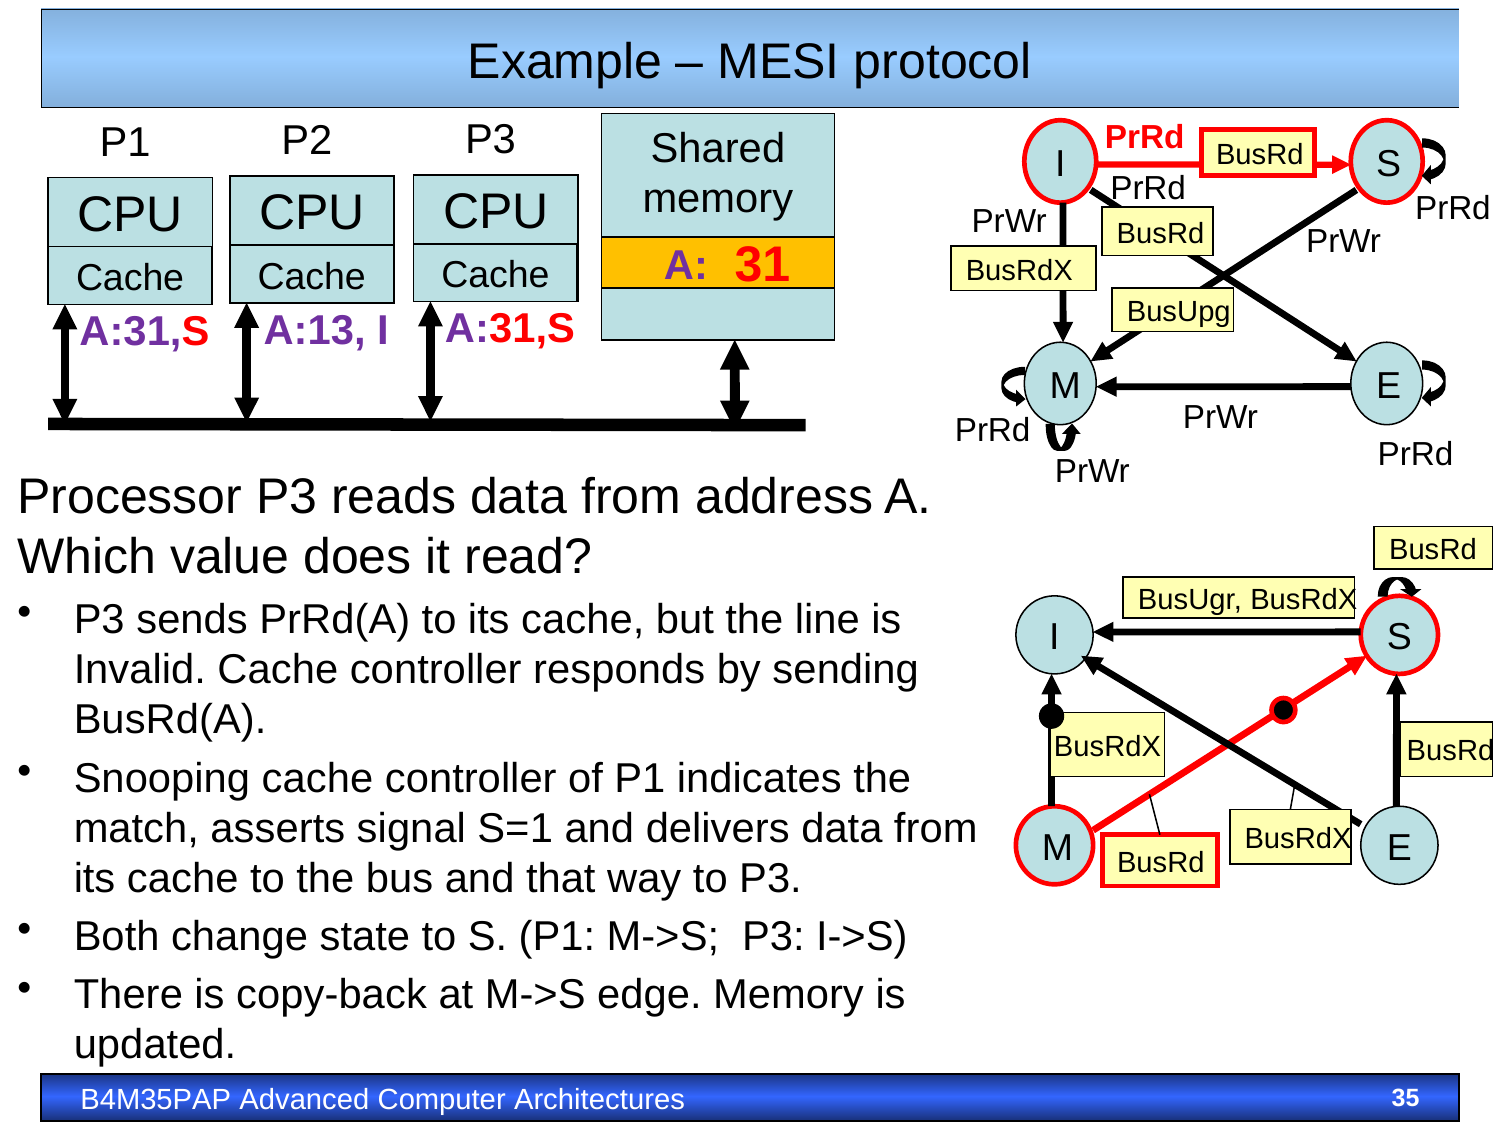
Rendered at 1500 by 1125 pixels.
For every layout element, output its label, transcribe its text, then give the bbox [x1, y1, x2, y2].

text_box [1422, 361, 1445, 405]
text_box S [1360, 595, 1439, 674]
text_box E [1350, 342, 1423, 424]
text_box P2 [265, 108, 349, 171]
text_box I [1024, 120, 1058, 191]
text_box [1378, 577, 1420, 596]
text_box PrRd [1400, 178, 1500, 234]
text_box [1422, 139, 1445, 178]
text_box BusRd [1101, 214, 1213, 256]
text_box M [1015, 806, 1094, 885]
text_box PrWr [1151, 387, 1290, 488]
text_box S [1350, 120, 1423, 203]
text_box [1002, 367, 1025, 400]
text_box BusRdX [950, 246, 1097, 291]
text_box [805, 237, 835, 289]
text_box Cache [413, 243, 578, 302]
text_box P1 [83, 108, 167, 172]
text_box PrWr [1291, 211, 1423, 312]
text_box PrRd [933, 400, 1046, 456]
text_box 31 [705, 223, 805, 299]
text_box CPU [229, 176, 395, 295]
text_box Shared memory [601, 113, 835, 237]
text_box A:31,S [430, 293, 590, 359]
text_box [1039, 704, 1064, 729]
text_box A: [638, 230, 724, 296]
text_box P3 [449, 108, 532, 170]
text_box Cache [48, 246, 212, 305]
text_box CPU [413, 174, 578, 243]
text_box E [1360, 806, 1439, 885]
title Example – MESI protocol [41, 8, 1459, 108]
text_box BusRd [1373, 526, 1493, 570]
text_box [1046, 424, 1079, 451]
text_box Processor P3 reads data from address A. Which value does it read? P3 sends PrRd(A) to its cache, but the line is Invalid. Cache controller responds by sending BusRd(A). Snooping cache controller of P1 indicates the match, asserts signal S=1 and delivers data from its cache to the bus and that way to P3. Both change state to S. (P1: M->S; P3: I->S) There is copy-back at M->S edge. Memory is updated. [2, 456, 1006, 948]
text_box PrWr [956, 191, 1062, 247]
text_box M [1024, 342, 1097, 425]
text_box BusRdX [1050, 712, 1165, 777]
text_box BusRd [1400, 722, 1493, 777]
text_box BusRd [1244, 129, 1315, 176]
text_box Shared memory [601, 289, 835, 340]
text_box PrRd [1359, 424, 1472, 480]
text_box BusRdX [1229, 809, 1351, 864]
text_box BusUgr, BusRdX [1123, 577, 1355, 618]
text_box PrRd [1054, 108, 1244, 163]
text_box [1271, 698, 1296, 723]
text_box [601, 237, 638, 289]
text_box PrWr [950, 441, 1234, 542]
text_box A:31,S [64, 296, 225, 362]
text_box BusRd [1102, 834, 1218, 886]
text_box PrRd [1058, 159, 1248, 214]
text_box Cache [229, 245, 394, 303]
text_box CPU [48, 177, 213, 296]
text_box A:13, I [248, 295, 404, 361]
text_box I [1015, 595, 1094, 674]
text_box BusUpg [1112, 287, 1234, 332]
